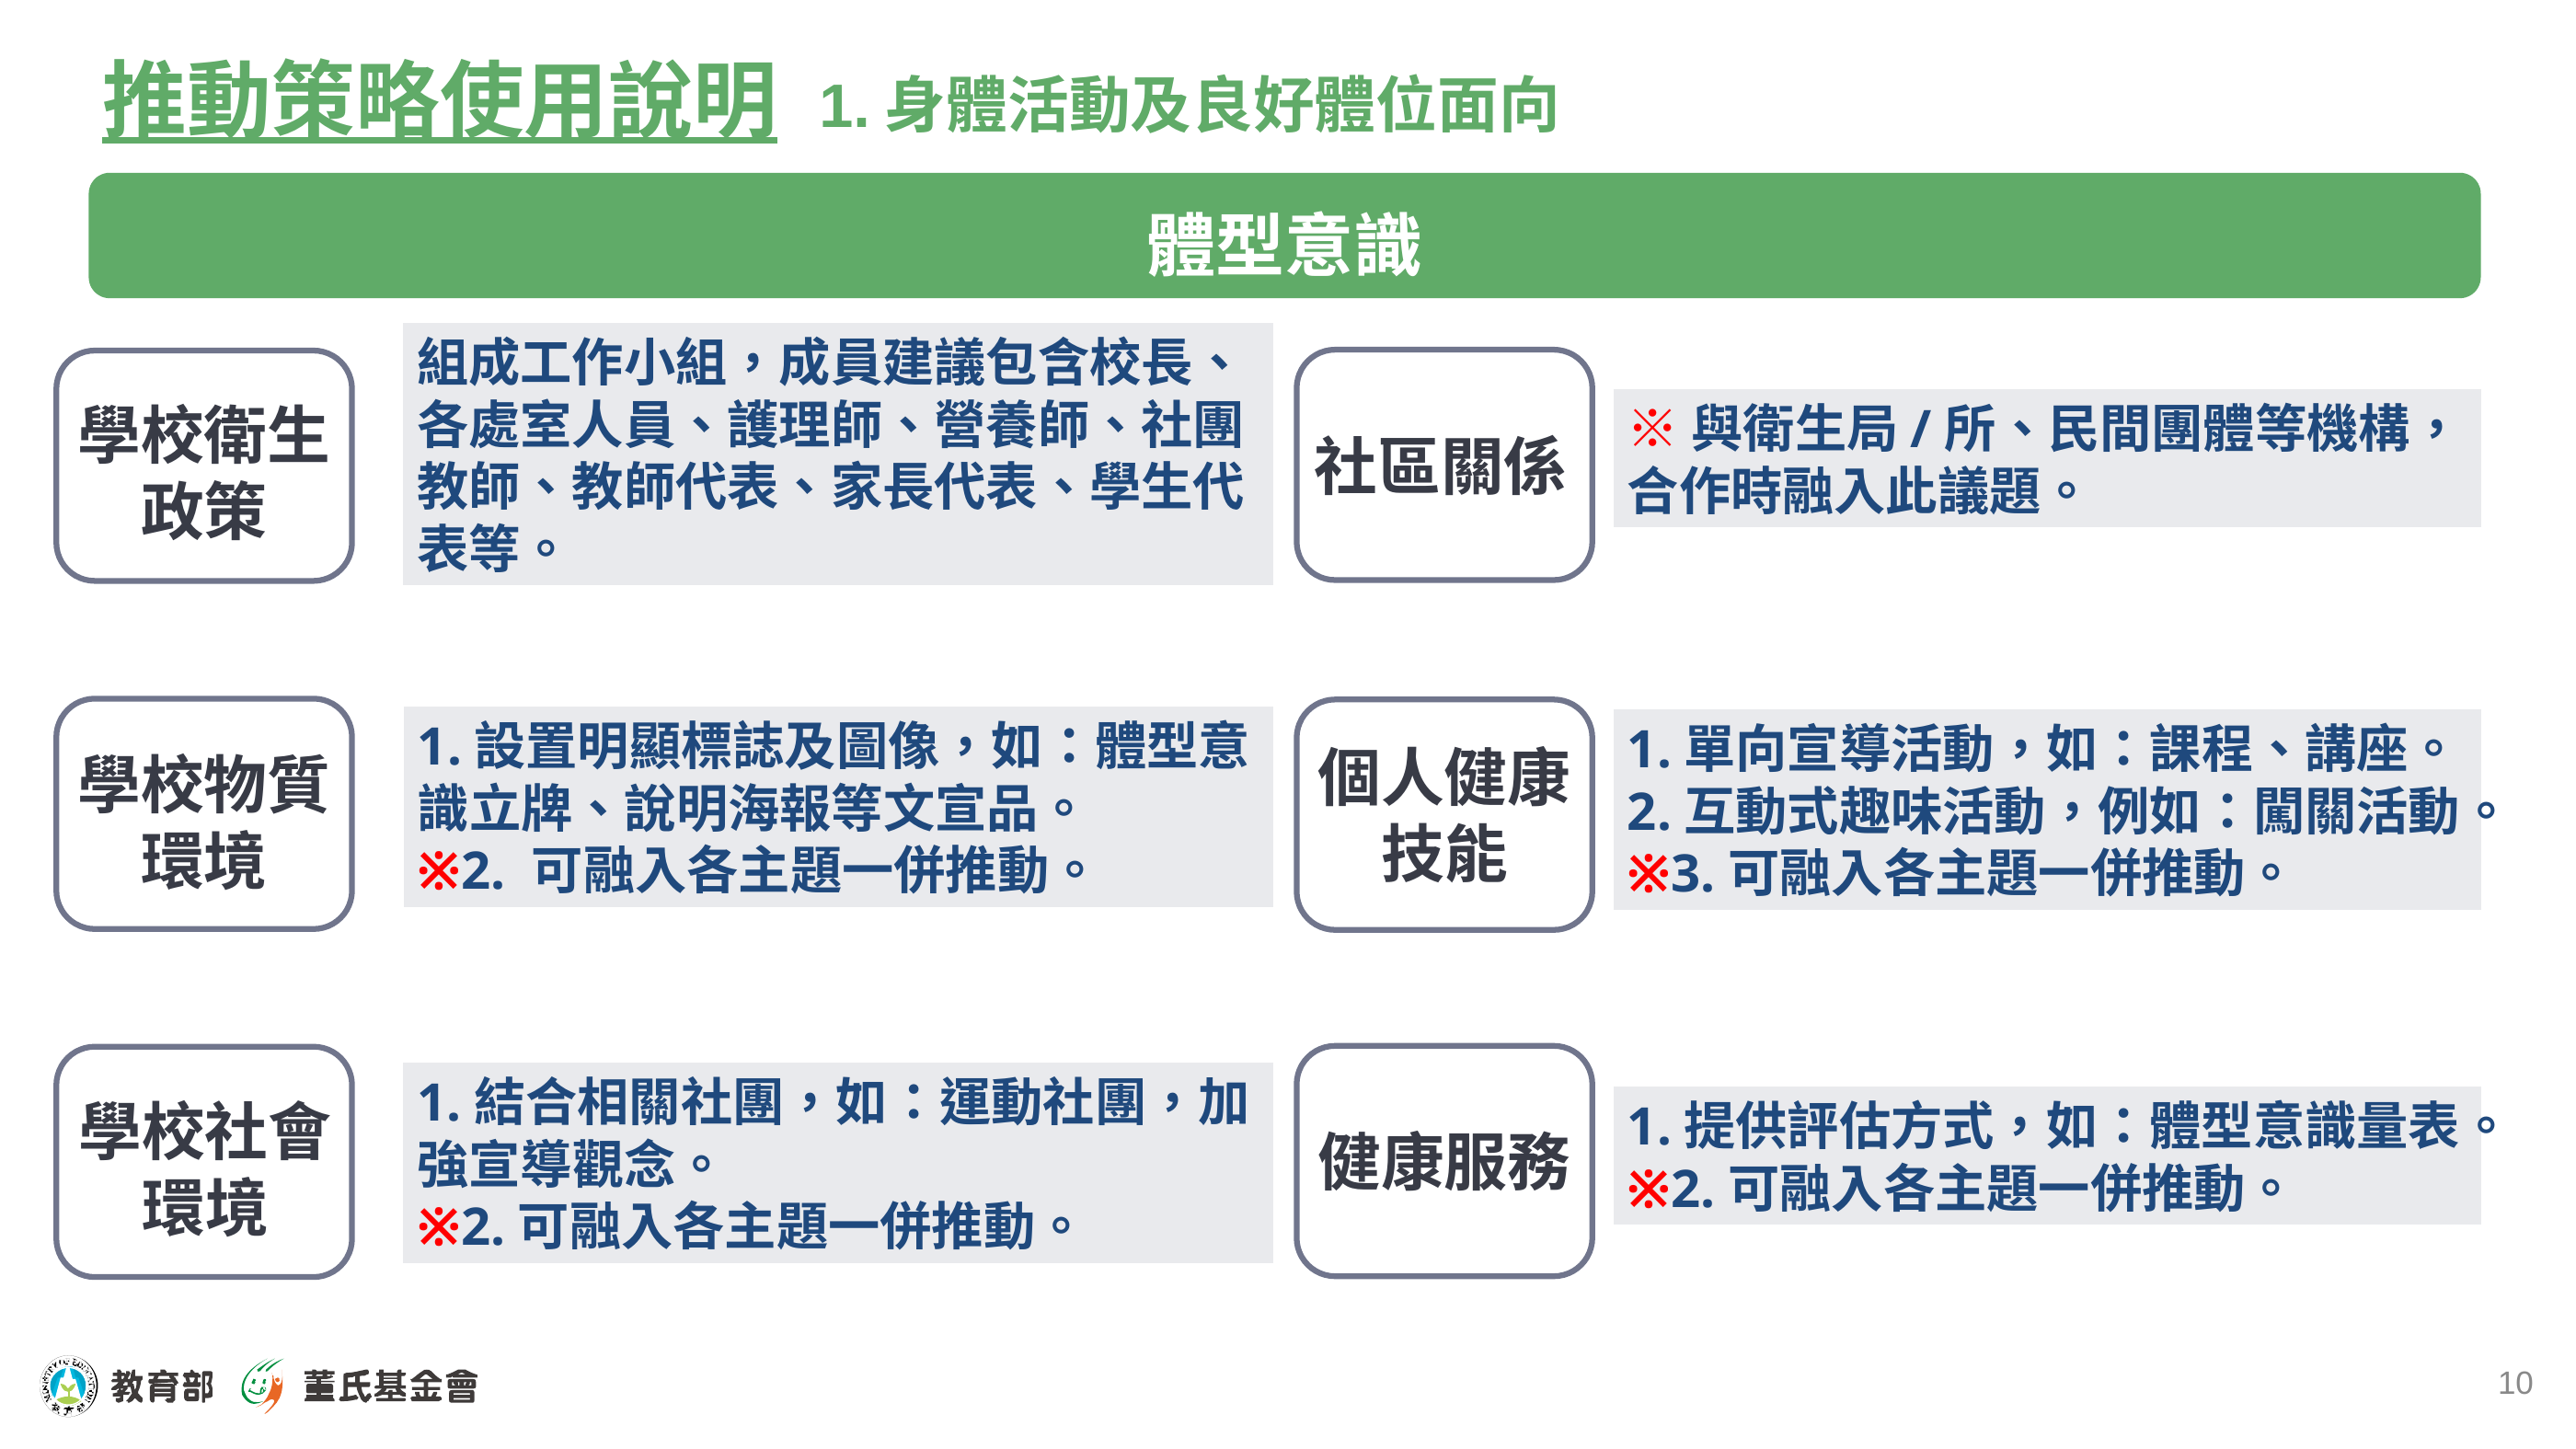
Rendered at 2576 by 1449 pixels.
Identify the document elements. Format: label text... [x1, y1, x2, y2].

text_box 學校物質環境 [56, 738, 352, 904]
text_box 體型意識 [88, 172, 2481, 299]
text_box 學校衛生政策 [56, 389, 352, 555]
text_box 1.身體活動及良好體位面向 [805, 58, 1614, 147]
text_box 10 [2484, 1342, 2555, 1420]
text_box 個人健康技能 [1296, 731, 1593, 897]
text_box 組成工作小組，成員建議包含校長、各處室人員、護理師、營養師、社團教師、教師代表、家長代表、學生代表等。 [403, 323, 1273, 585]
text_box 1.提供評估方式，如：體型意識量表。 ※2.可融入各主題一併推動。 [1614, 1087, 2481, 1225]
text_box 1.單向宣導活動，如：課程、講座。 2.互動式趣味活動，例如：闖關活動。 ※3.可融入各主題一併推動。 [1614, 709, 2481, 910]
text_box ※與衛生局/所、民間團體等機構，合作時融入此議題。 [1614, 389, 2481, 527]
text_box 1.結合相關社團，如：運動社團，加強宣導觀念。 ※2.可融入各主題一併推動。 [403, 1063, 1273, 1263]
text_box 學校社會環境 [57, 1086, 353, 1251]
text_box 社區關係 [1293, 420, 1589, 510]
text_box 1.設置明顯標誌及圖像，如：體型意識立牌、說明海報等文宣品。 ※2. 可融入各主題一併推動。 [404, 707, 1273, 907]
text_box 推動策略使用說明 [88, 40, 1035, 155]
text_box 健康服務 [1296, 1116, 1593, 1205]
